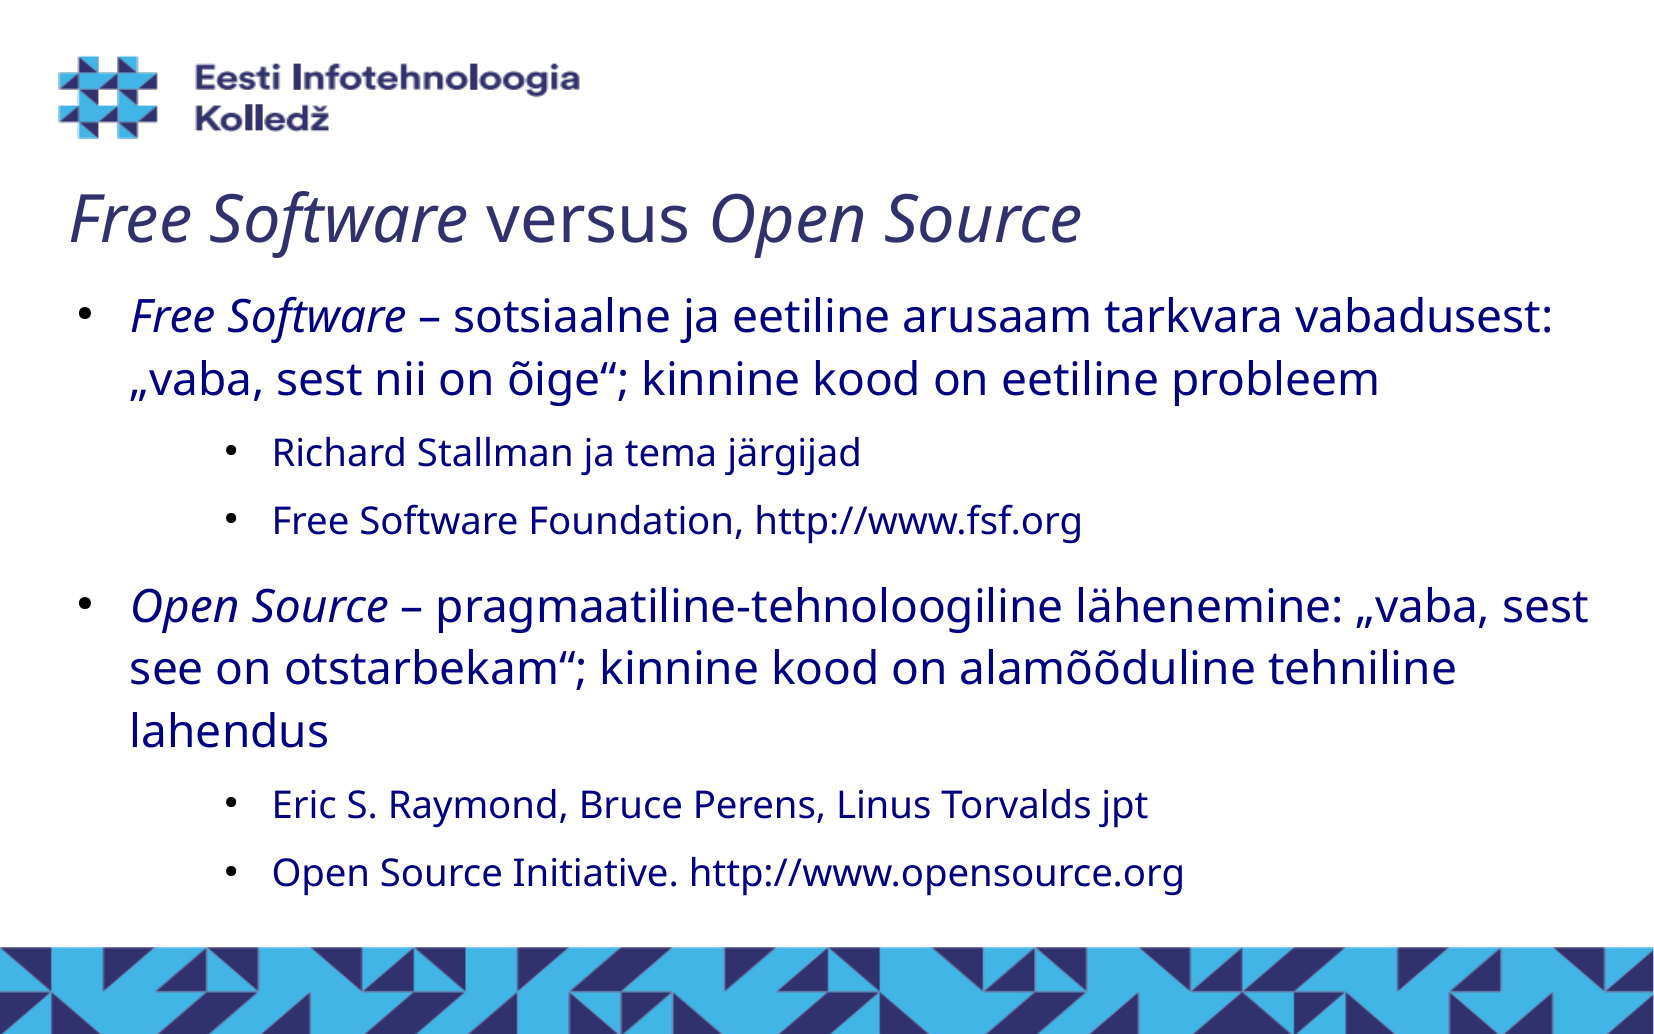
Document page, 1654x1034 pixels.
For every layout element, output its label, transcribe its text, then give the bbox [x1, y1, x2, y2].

title Free Software versus Open Source [68, 147, 1536, 283]
list Free Software – sotsiaalne ja eetiline arusaam tarkvara vabadusest: „vaba, sest nii on õige“; kinnine kood on eetiline probleem Richard Stallman ja tema järgijad Free Software Foundation, http://www.fsf.org Open Source – pragmaatiline-tehnoloogiline lähenemine: „vaba, sest see on otstarbekam“; kinnine kood on alamõõduline tehniline lahendus Eric S. Raymond, Bruce Perens, Linus Torvalds jpt Open Source Initiative. http://www.opensource.org [59, 283, 1595, 936]
